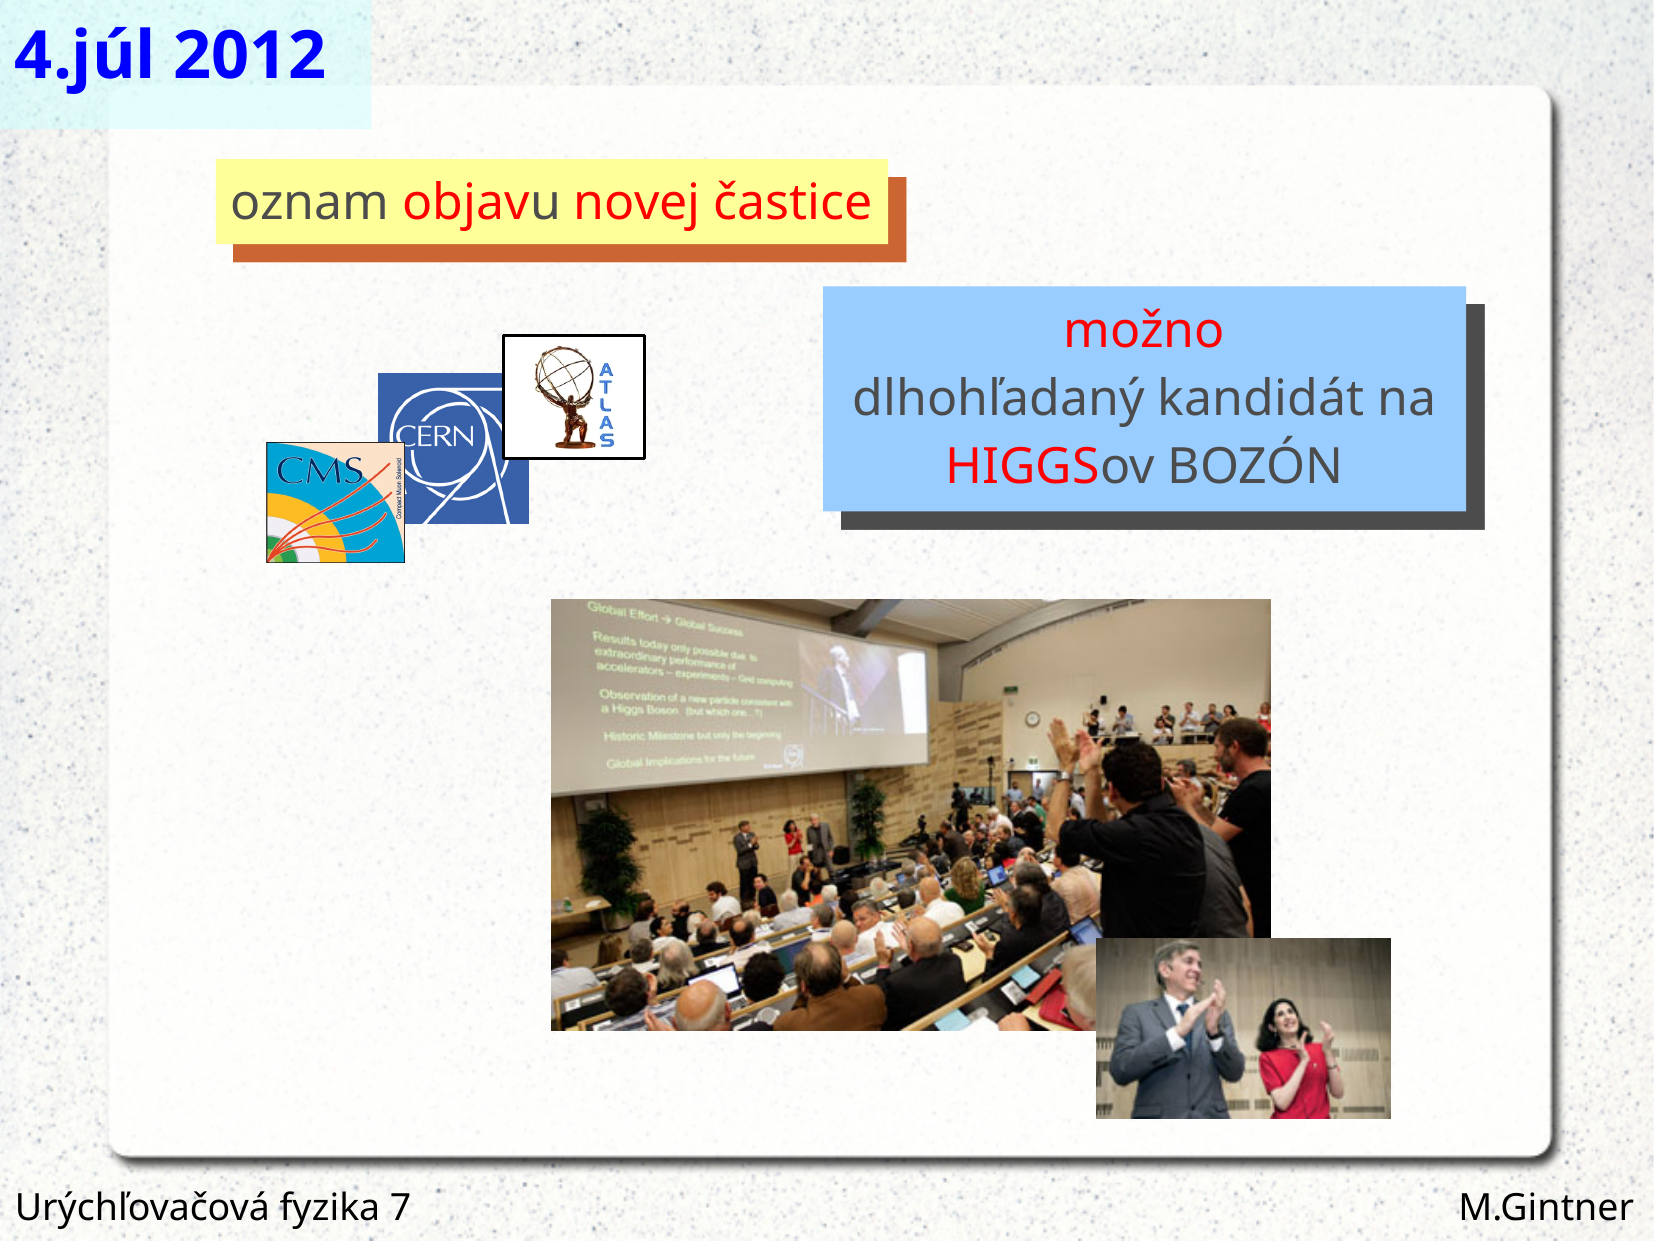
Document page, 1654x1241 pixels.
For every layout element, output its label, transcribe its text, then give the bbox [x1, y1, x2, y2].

picture [0, 0, 1654, 1241]
text_box možno dlhohľadaný kandidát na HIGGSov BOZÓN [823, 286, 1467, 512]
text_box M.Gintner [1443, 1173, 1654, 1241]
text_box oznam objavu novej častice [215, 159, 882, 245]
text_box Urýchľovačová fyzika 7 [0, 1173, 445, 1241]
text_box 4.júl 2012 [0, 0, 372, 130]
